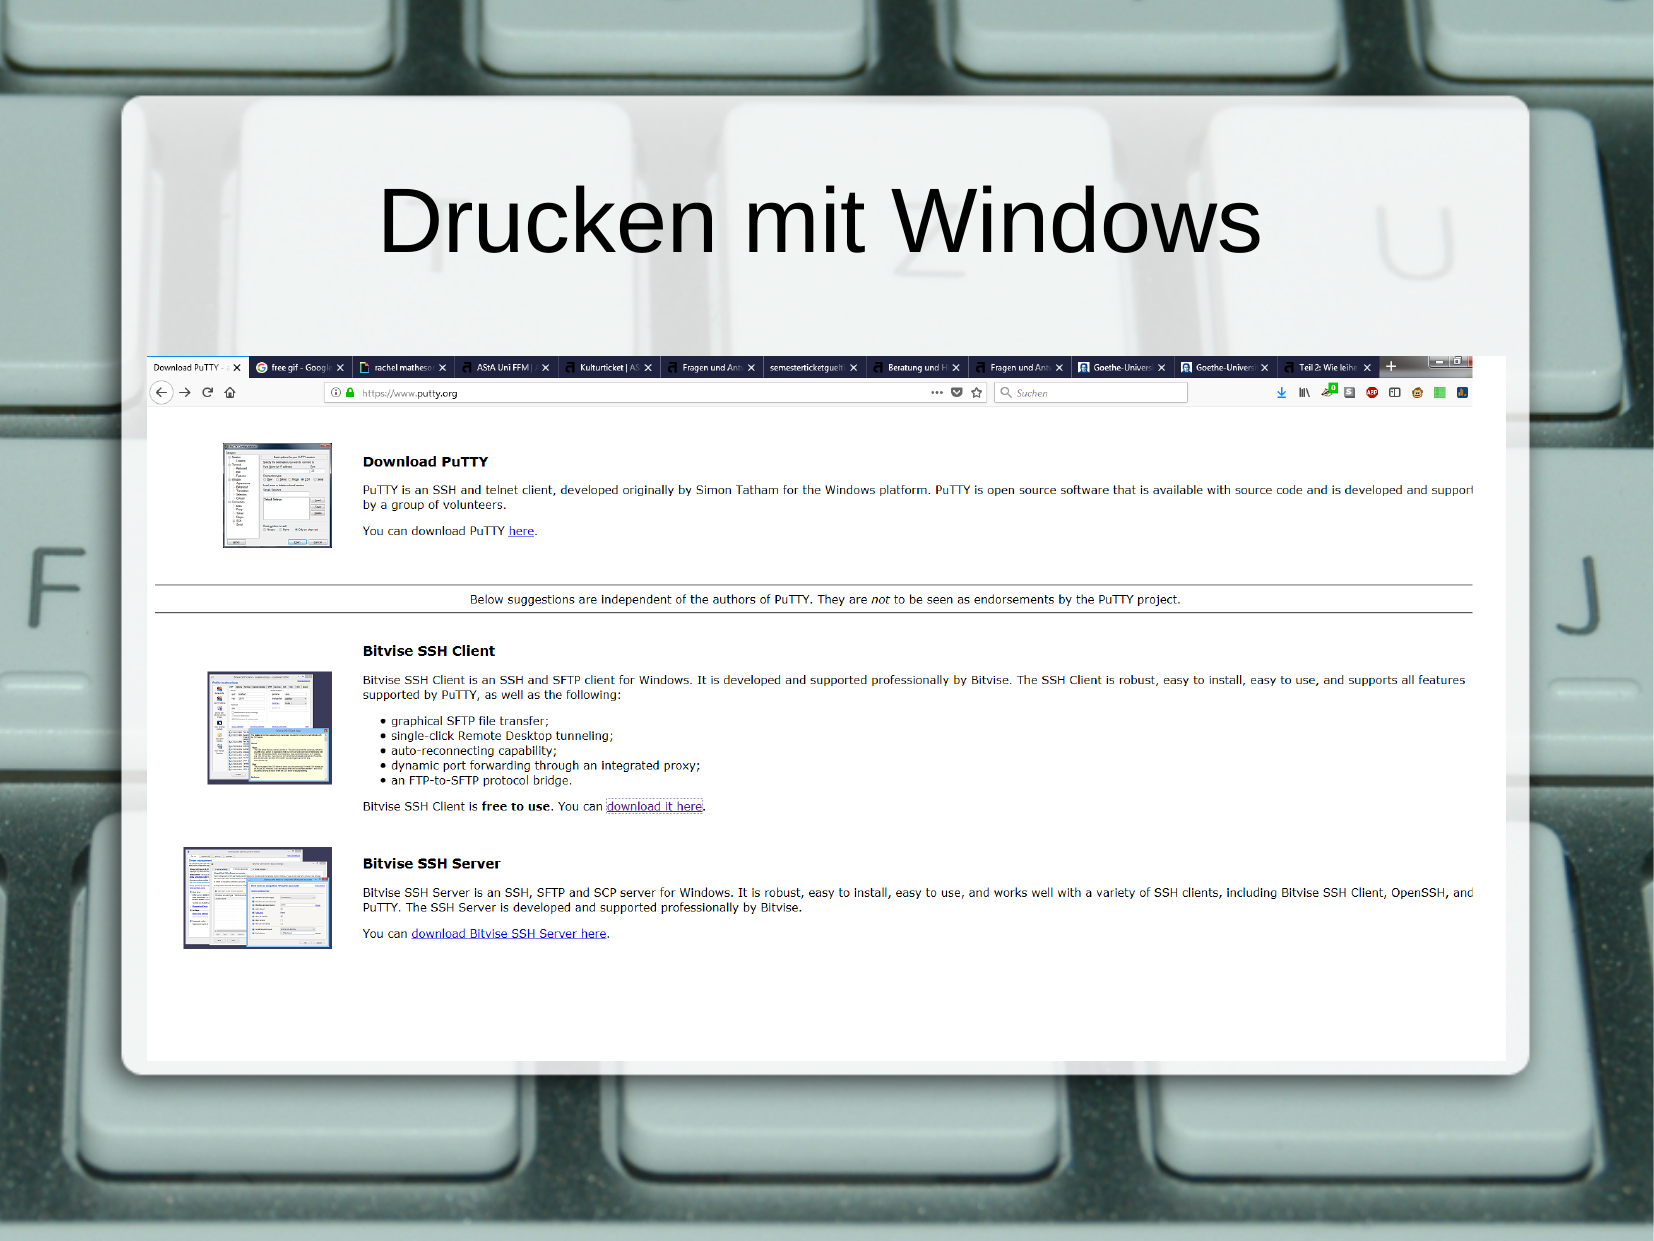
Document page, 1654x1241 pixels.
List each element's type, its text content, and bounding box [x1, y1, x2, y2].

picture [0, 0, 1654, 1241]
title Drucken mit Windows [135, 117, 1506, 325]
